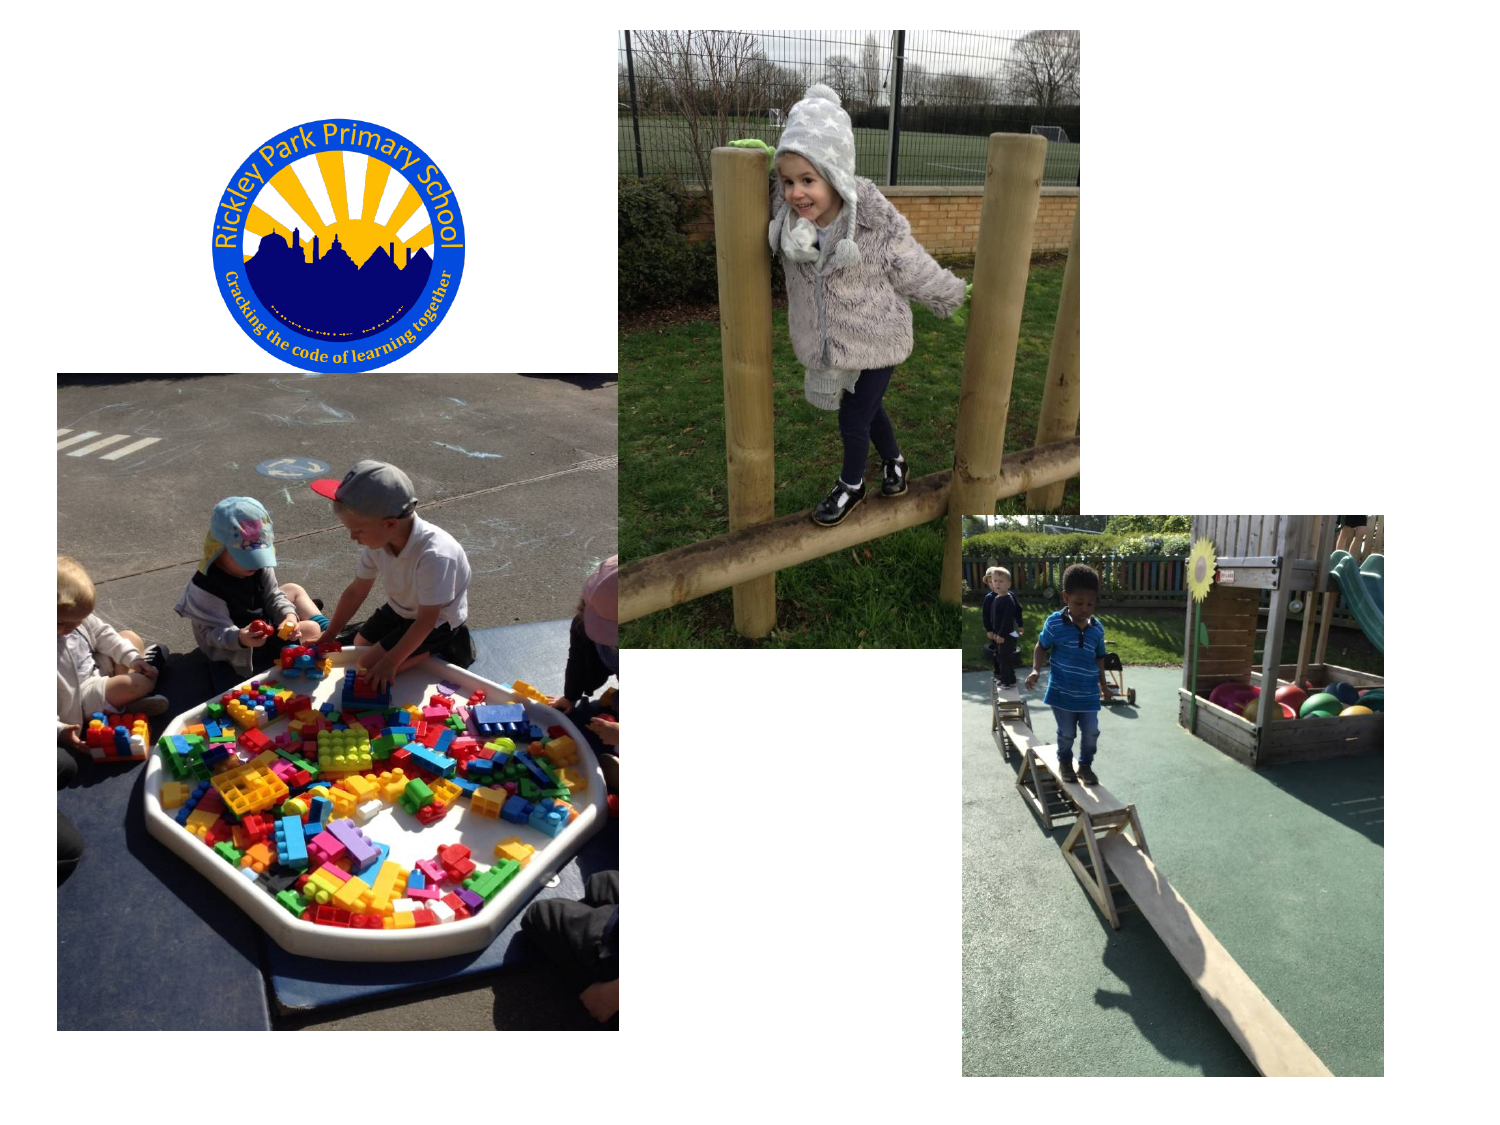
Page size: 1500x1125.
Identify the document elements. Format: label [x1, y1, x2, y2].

picture [57, 31, 1384, 1077]
